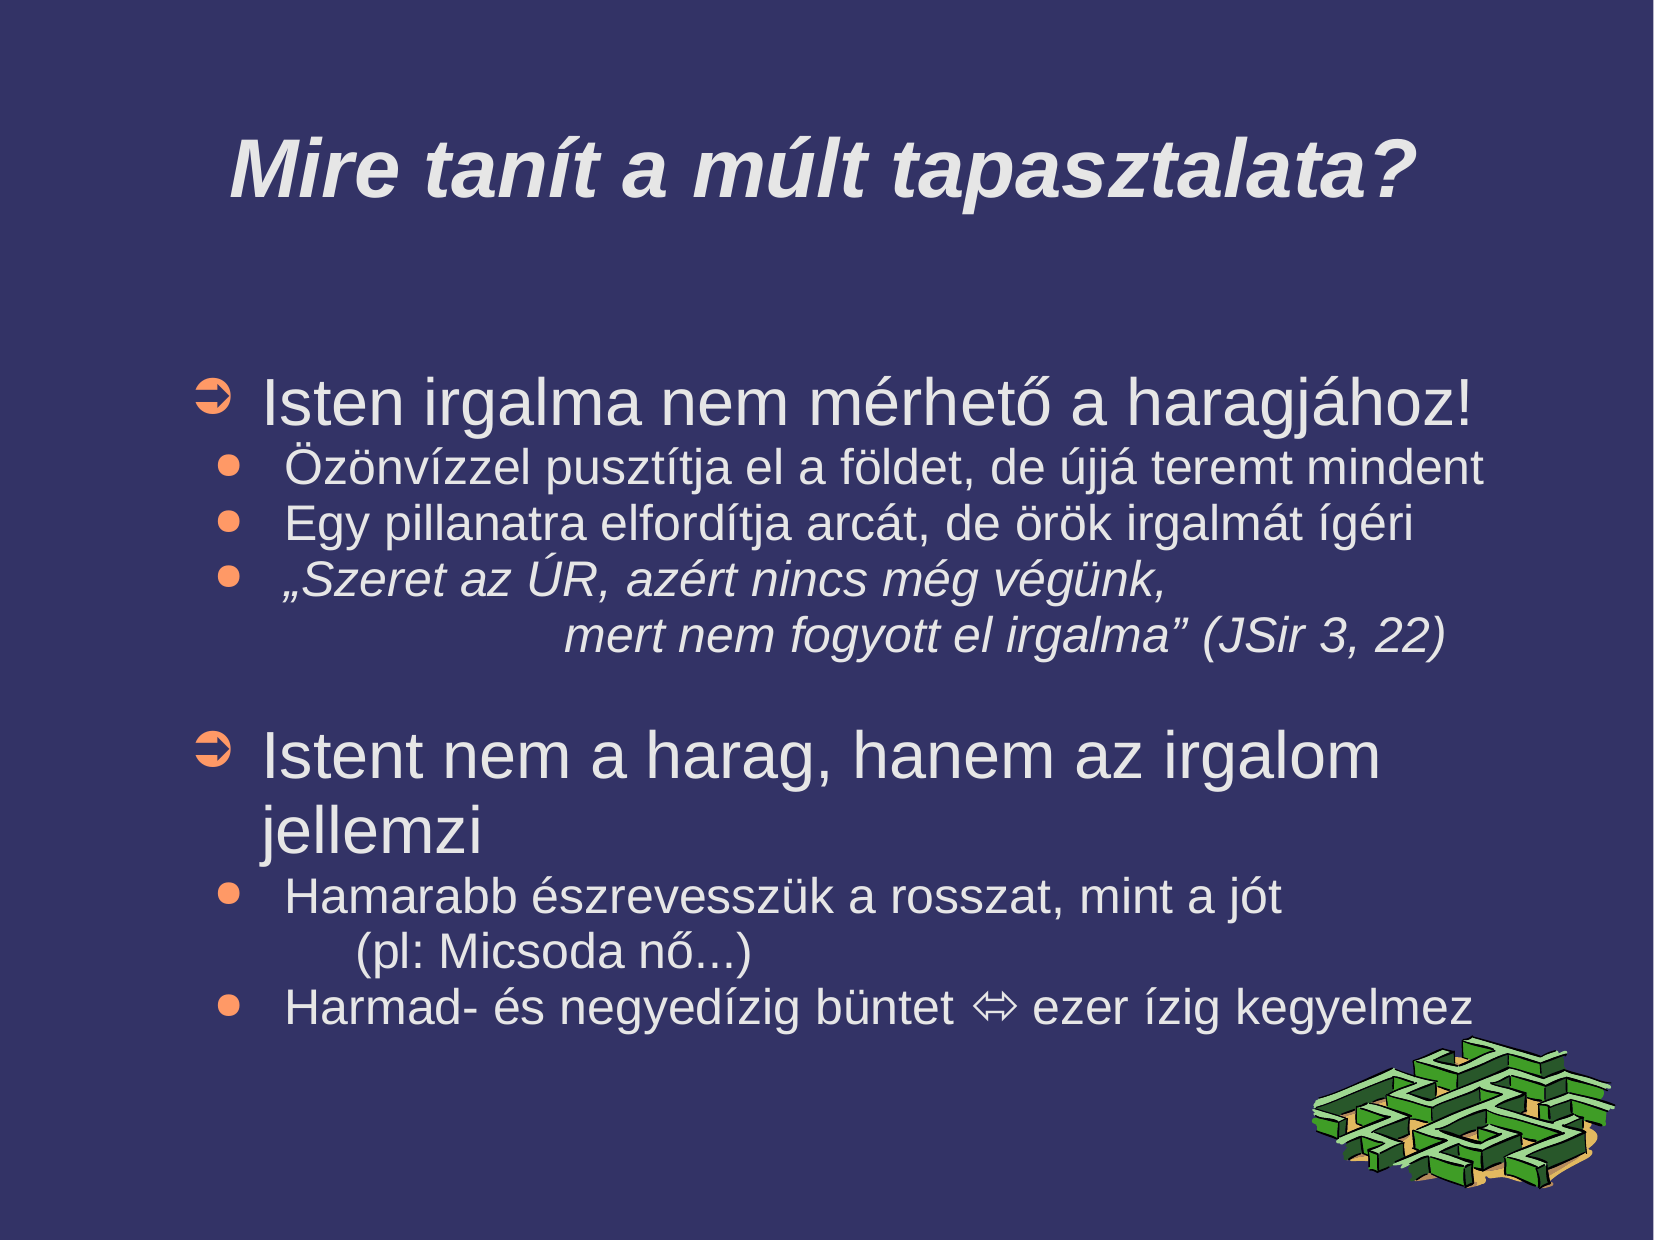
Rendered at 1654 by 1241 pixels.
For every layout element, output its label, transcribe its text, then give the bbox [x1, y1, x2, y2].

list Isten irgalma nem mérhető a haragjához! Özönvízzel pusztítja el a földet, de újjá teremt mindent Egy pillanatra elfordítja arcát, de örök irgalmát ígéri „Szeret az ÚR, azért nincs még végünk, mert nem fogyott el irgalma” (JSir 3, 22) Istent nem a harag, hanem az irgalom jellemzi Hamarabb észrevesszük a rosszat, mint a jót (pl: Micsoda nő...) Harmad- és negyedízig büntet  ezer ízig kegyelmez [178, 364, 1570, 1147]
title Mire tanít a múlt tapasztalata? [118, 65, 1531, 273]
